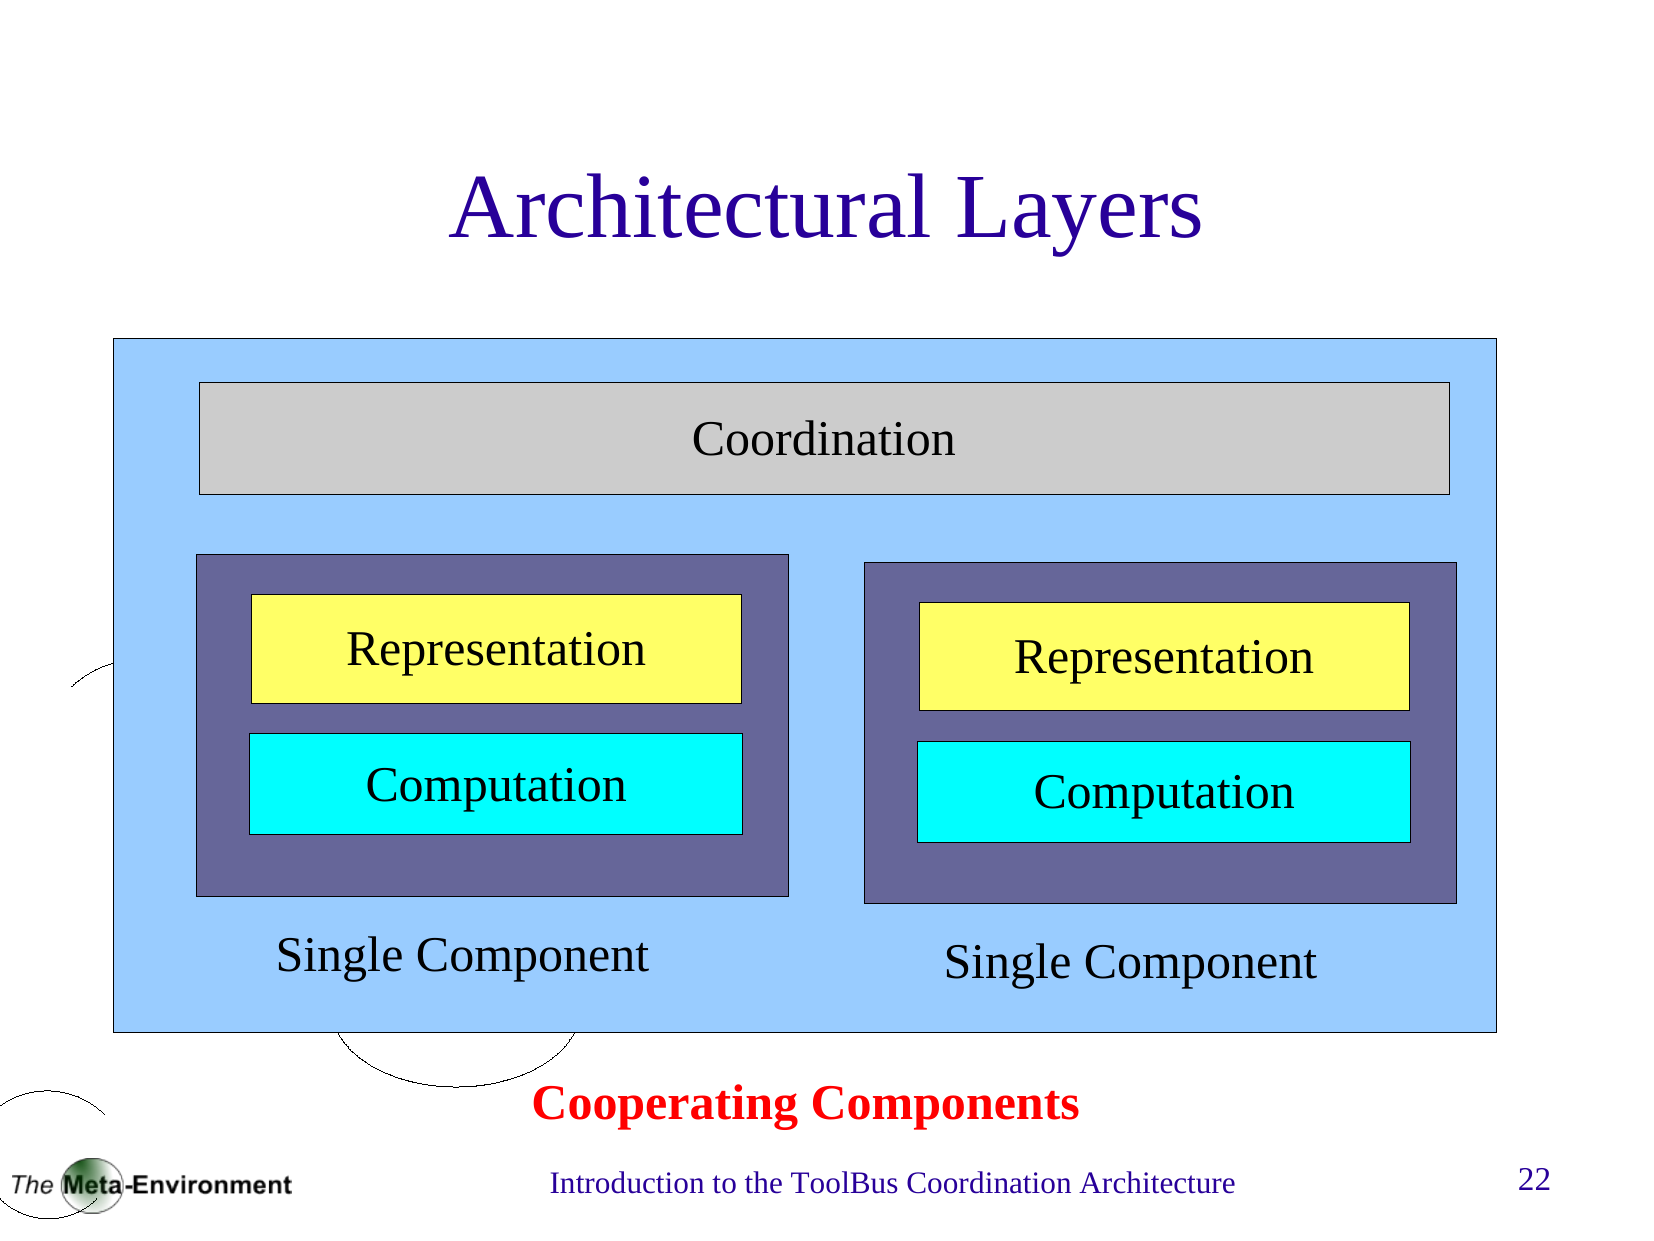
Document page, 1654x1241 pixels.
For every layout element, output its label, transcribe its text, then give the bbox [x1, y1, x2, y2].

text_box [113, 338, 1497, 1033]
text_box Representation [919, 602, 1410, 711]
text_box Single Component [275, 926, 650, 988]
text_box Computation [917, 741, 1411, 843]
text_box Cooperating Components [531, 1075, 1081, 1136]
text_box Single Component [943, 934, 1318, 995]
picture [12, 1158, 292, 1214]
text_box Computation [249, 733, 743, 835]
text_box Coordination [199, 382, 1450, 495]
title Architectural Layers [121, 102, 1534, 311]
text_box Representation [251, 594, 742, 704]
